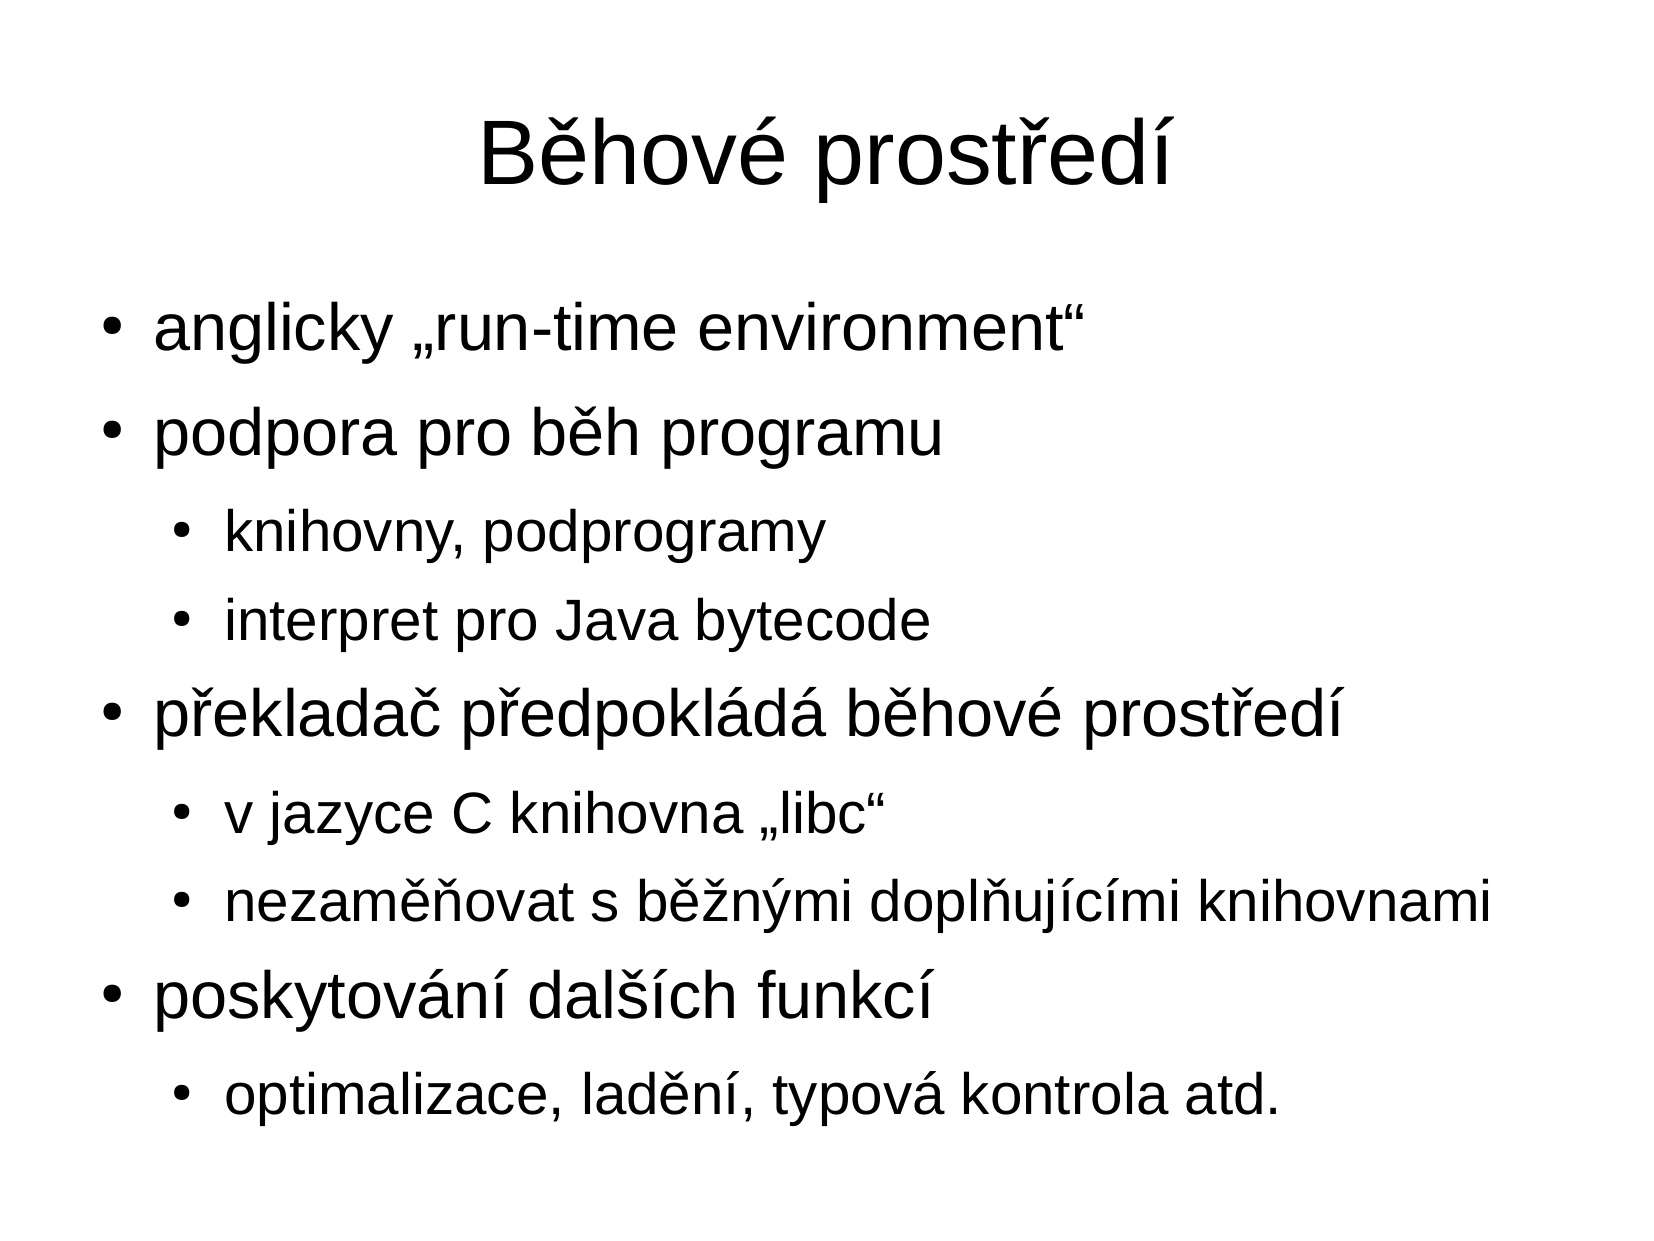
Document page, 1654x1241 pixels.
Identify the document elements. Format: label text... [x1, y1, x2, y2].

list anglicky „run-time environment“ podpora pro běh programu knihovny, podprogramy interpret pro Java bytecode překladač předpokládá běhové prostředí v jazyce C knihovna „libc“ nezaměňovat s běžnými doplňujícími knihovnami poskytování dalších funkcí optimalizace, ladění, typová kontrola atd. [82, 290, 1571, 1128]
title Běhové prostředí [82, 56, 1571, 250]
